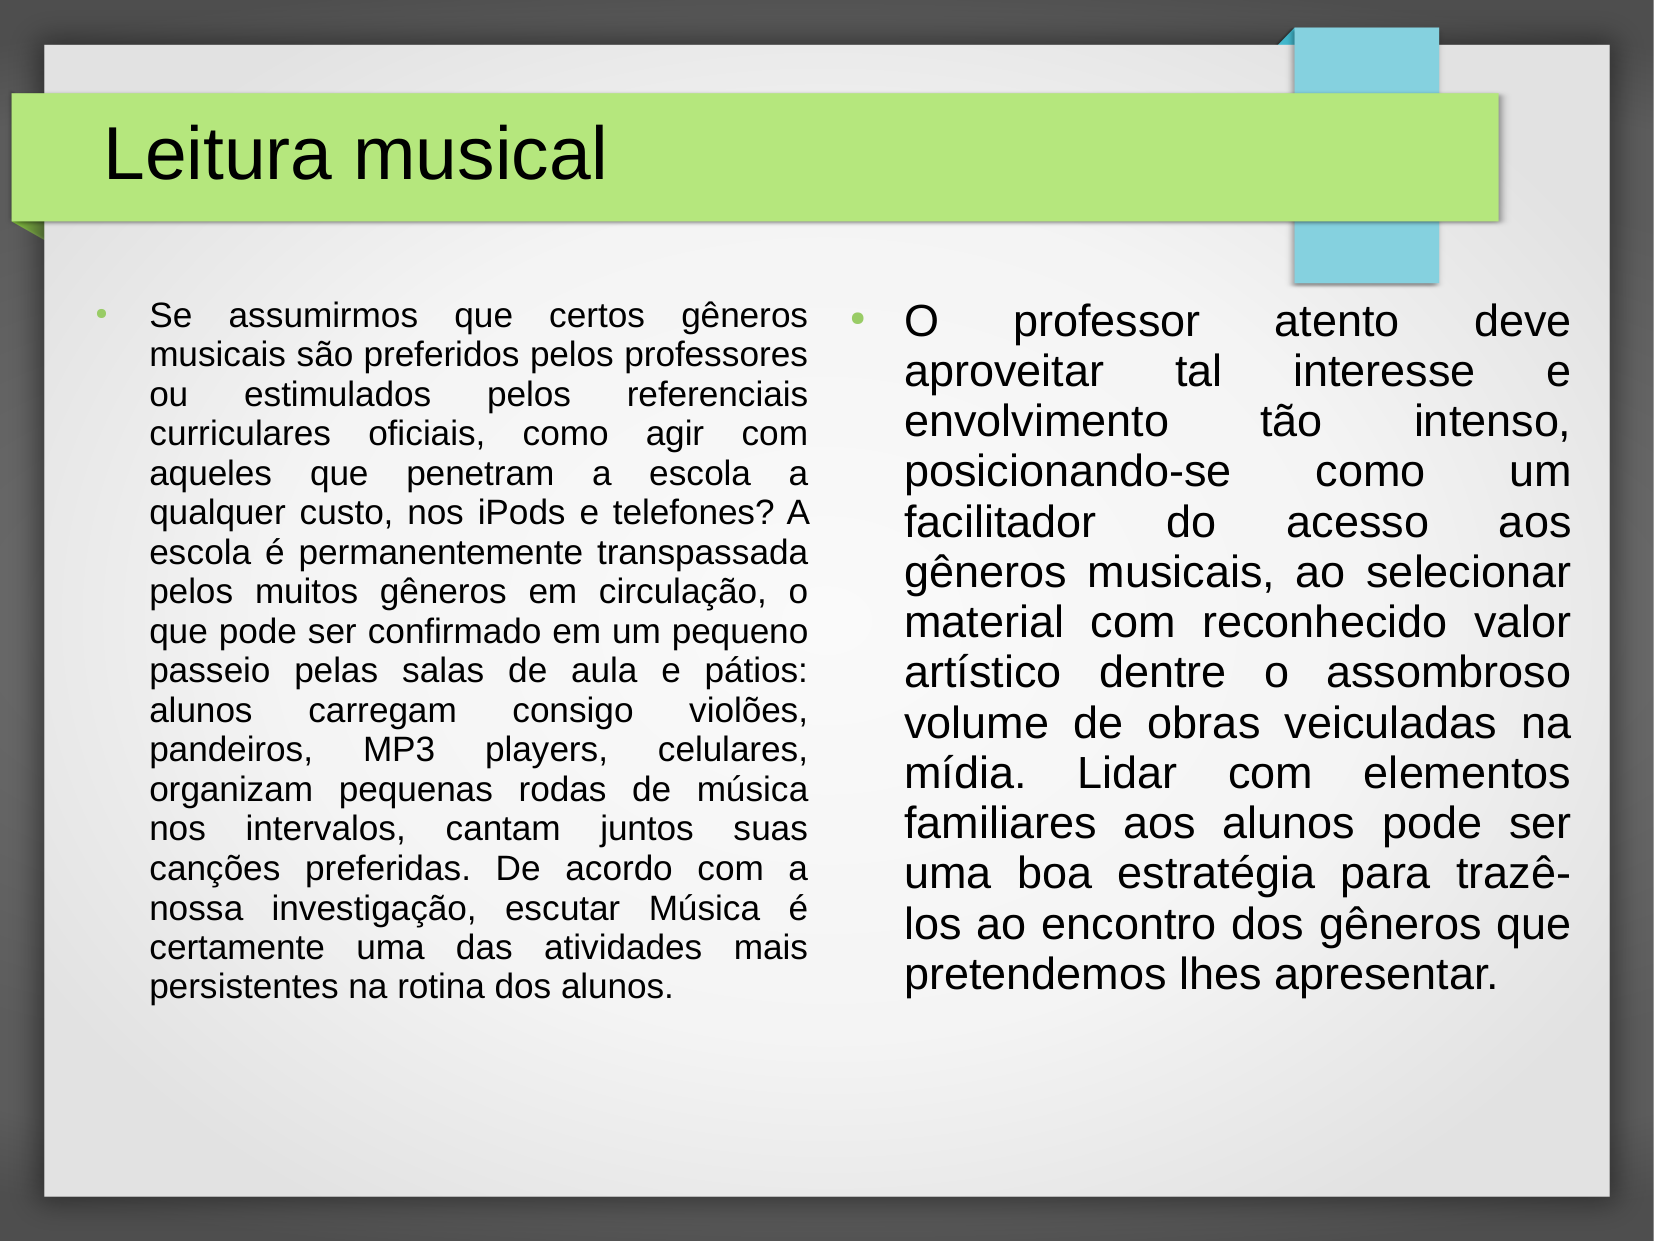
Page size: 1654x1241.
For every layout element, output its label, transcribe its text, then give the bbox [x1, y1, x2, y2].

list O professor atento deve aproveitar tal interesse e envolvimento tão intenso, posicionando-se como um facilitador do acesso aos gêneros musicais, ao selecionar material com reconhecido valor artístico dentre o assombroso volume de obras veiculadas na mídia. Lidar com elementos familiares aos alunos pode ser uma boa estratégia para trazê-los ao encontro dos gêneros que pretendemos lhes apresentar. [845, 295, 1572, 1015]
title Leitura musical [82, 94, 1264, 213]
picture [0, 0, 1654, 1241]
list Se assumirmos que certos gêneros musicais são preferidos pelos professores ou estimulados pelos referenciais curriculares oficiais, como agir com aqueles que penetram a escola a qualquer custo, nos iPods e telefones? A escola é permanentemente transpassada pelos muitos gêneros em circulação, o que pode ser confirmado em um pequeno passeio pelas salas de aula e pátios: alunos carregam consigo violões, pandeiros, MP3 players, celulares, organizam pequenas rodas de música nos intervalos, cantam juntos suas canções preferidas. De acordo com a nossa investigação, escutar Música é certamente uma das atividades mais persistentes na rotina dos alunos. [82, 295, 809, 1015]
